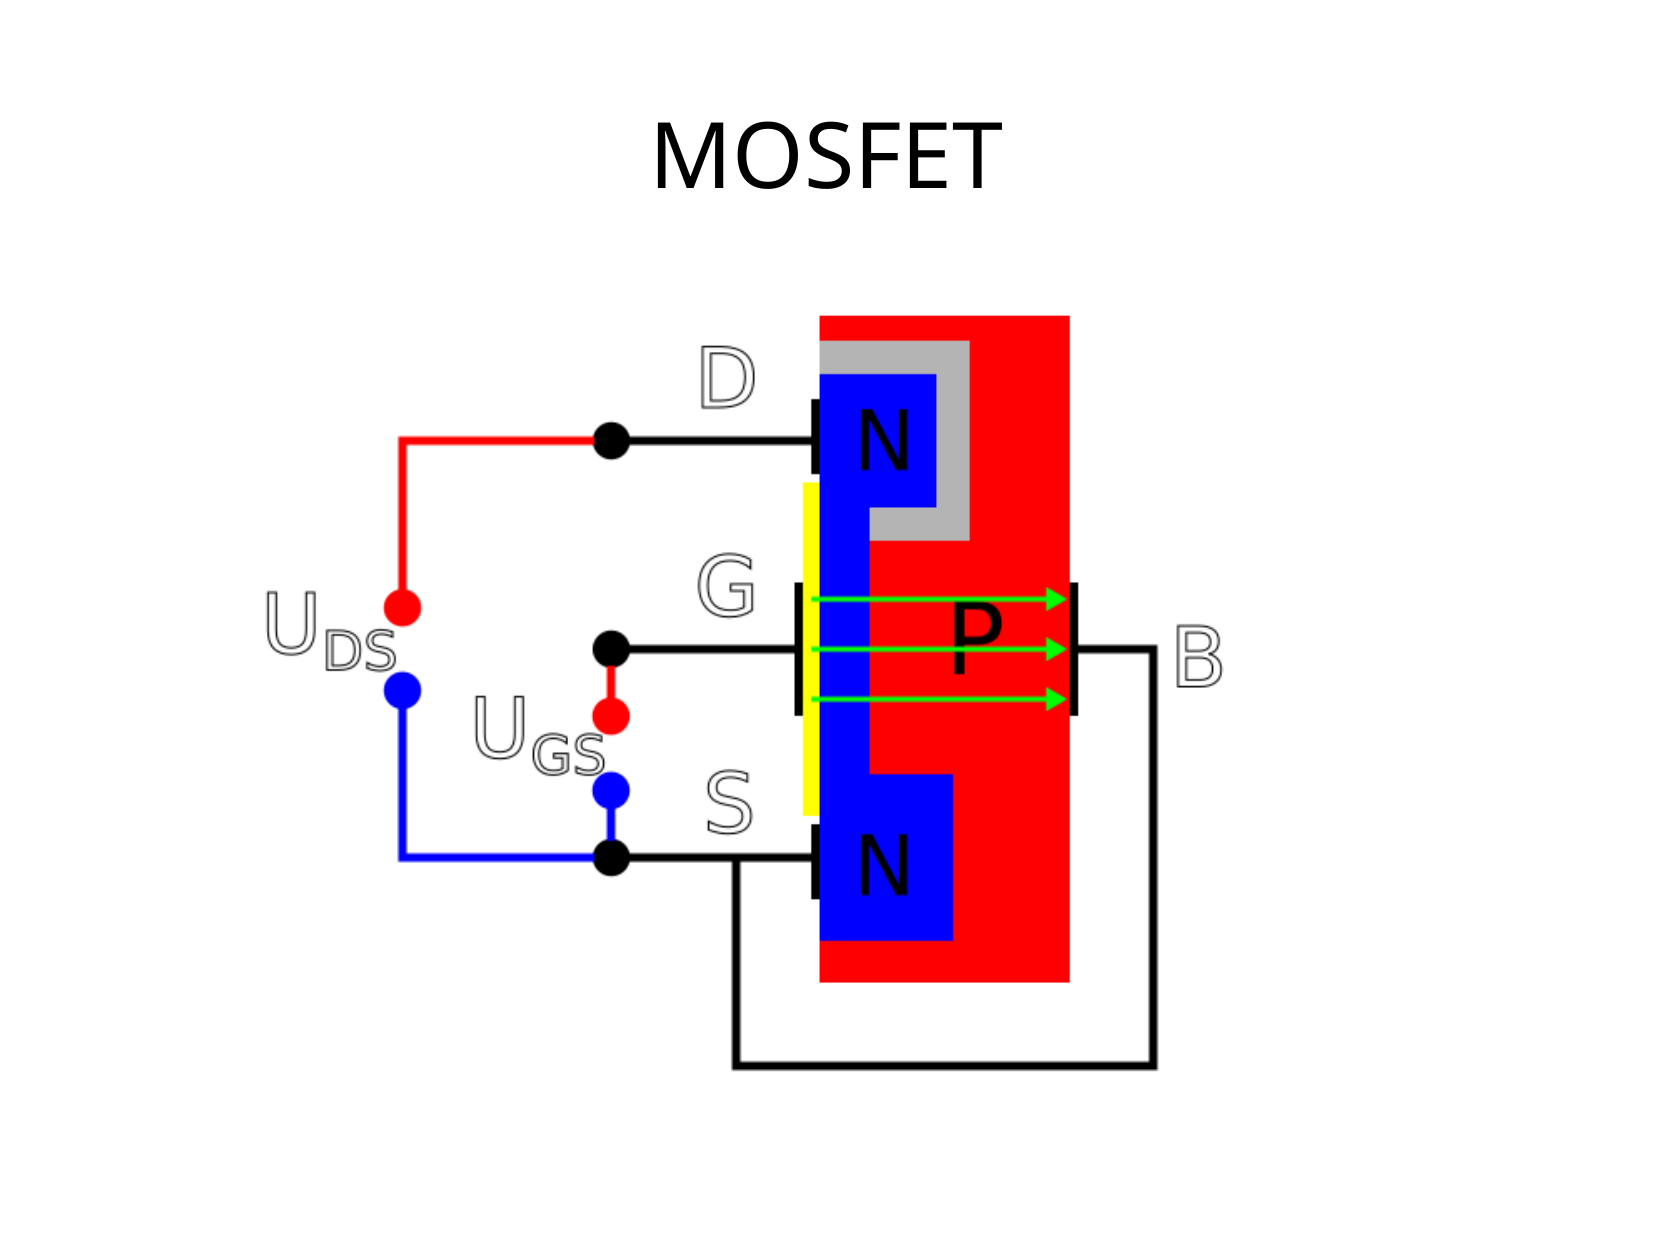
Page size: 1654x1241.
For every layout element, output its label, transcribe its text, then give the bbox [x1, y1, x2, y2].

picture [236, 257, 1237, 1233]
title MOSFET [82, 49, 1571, 257]
